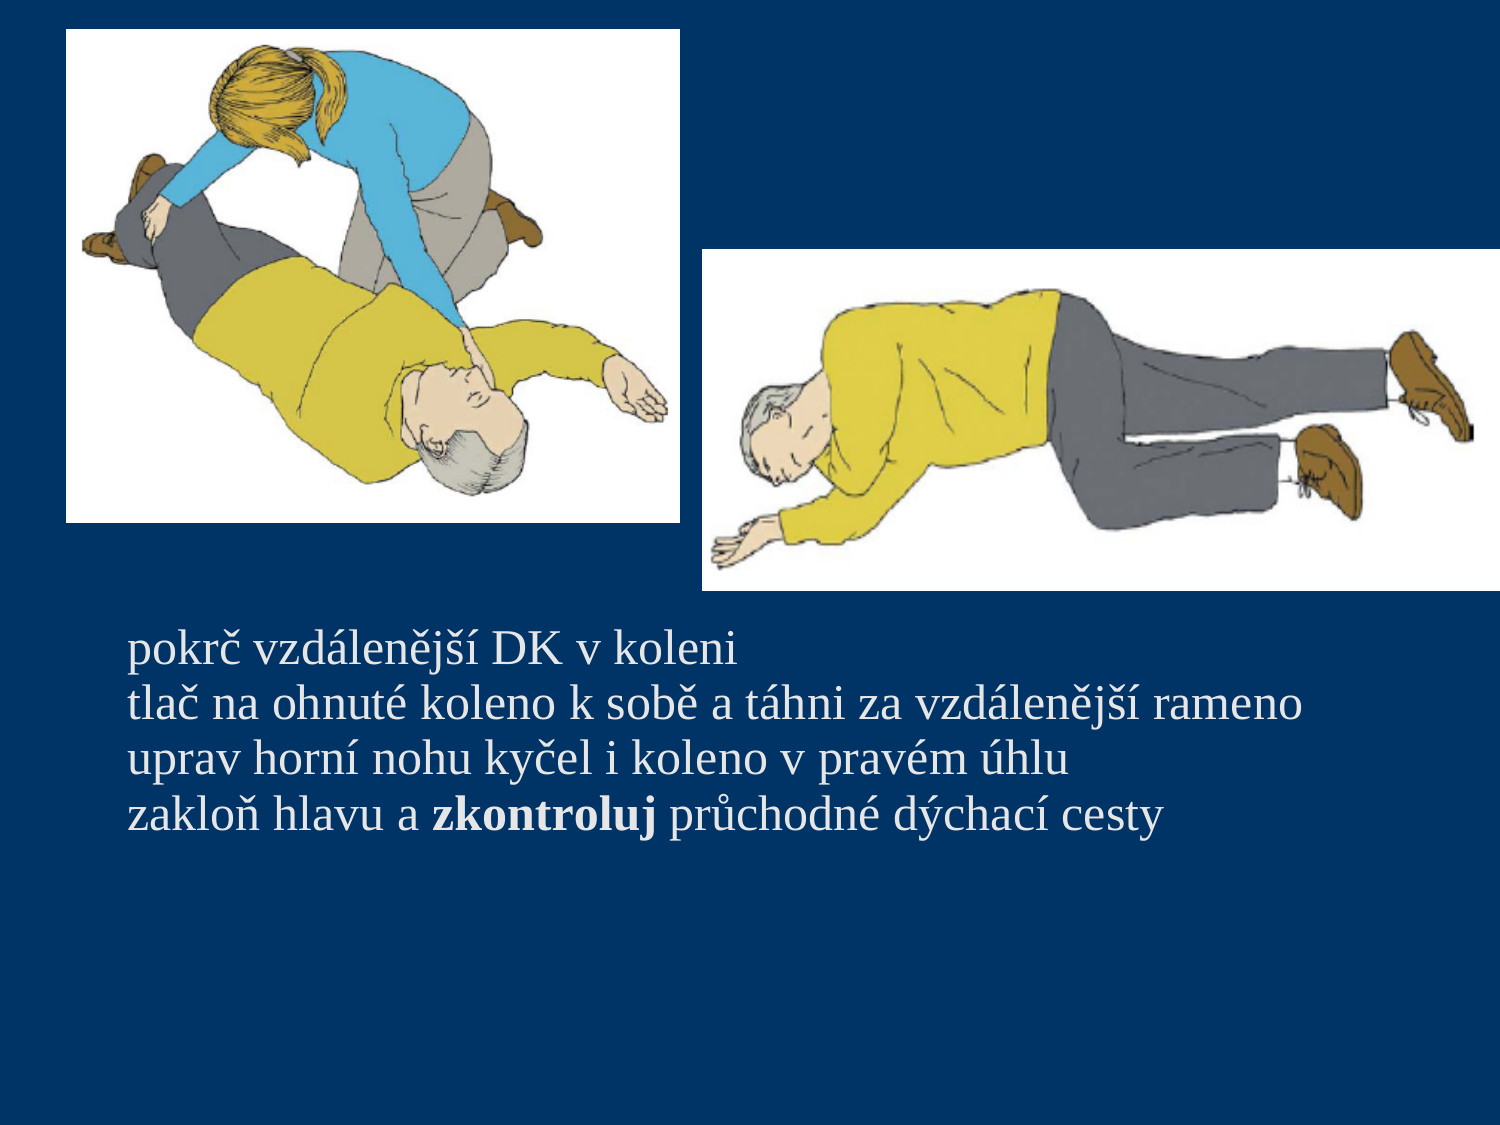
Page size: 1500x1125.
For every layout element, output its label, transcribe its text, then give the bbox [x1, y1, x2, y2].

list pokrč vzdálenější DK v koleni tlač na ohnuté koleno k sobě a táhni za vzdálenější rameno uprav horní nohu kyčel i koleno v pravém úhlu zakloň hlavu a zkontroluj průchodné dýchací cesty [109, 620, 1500, 1019]
picture [702, 249, 1500, 591]
picture [66, 29, 680, 523]
